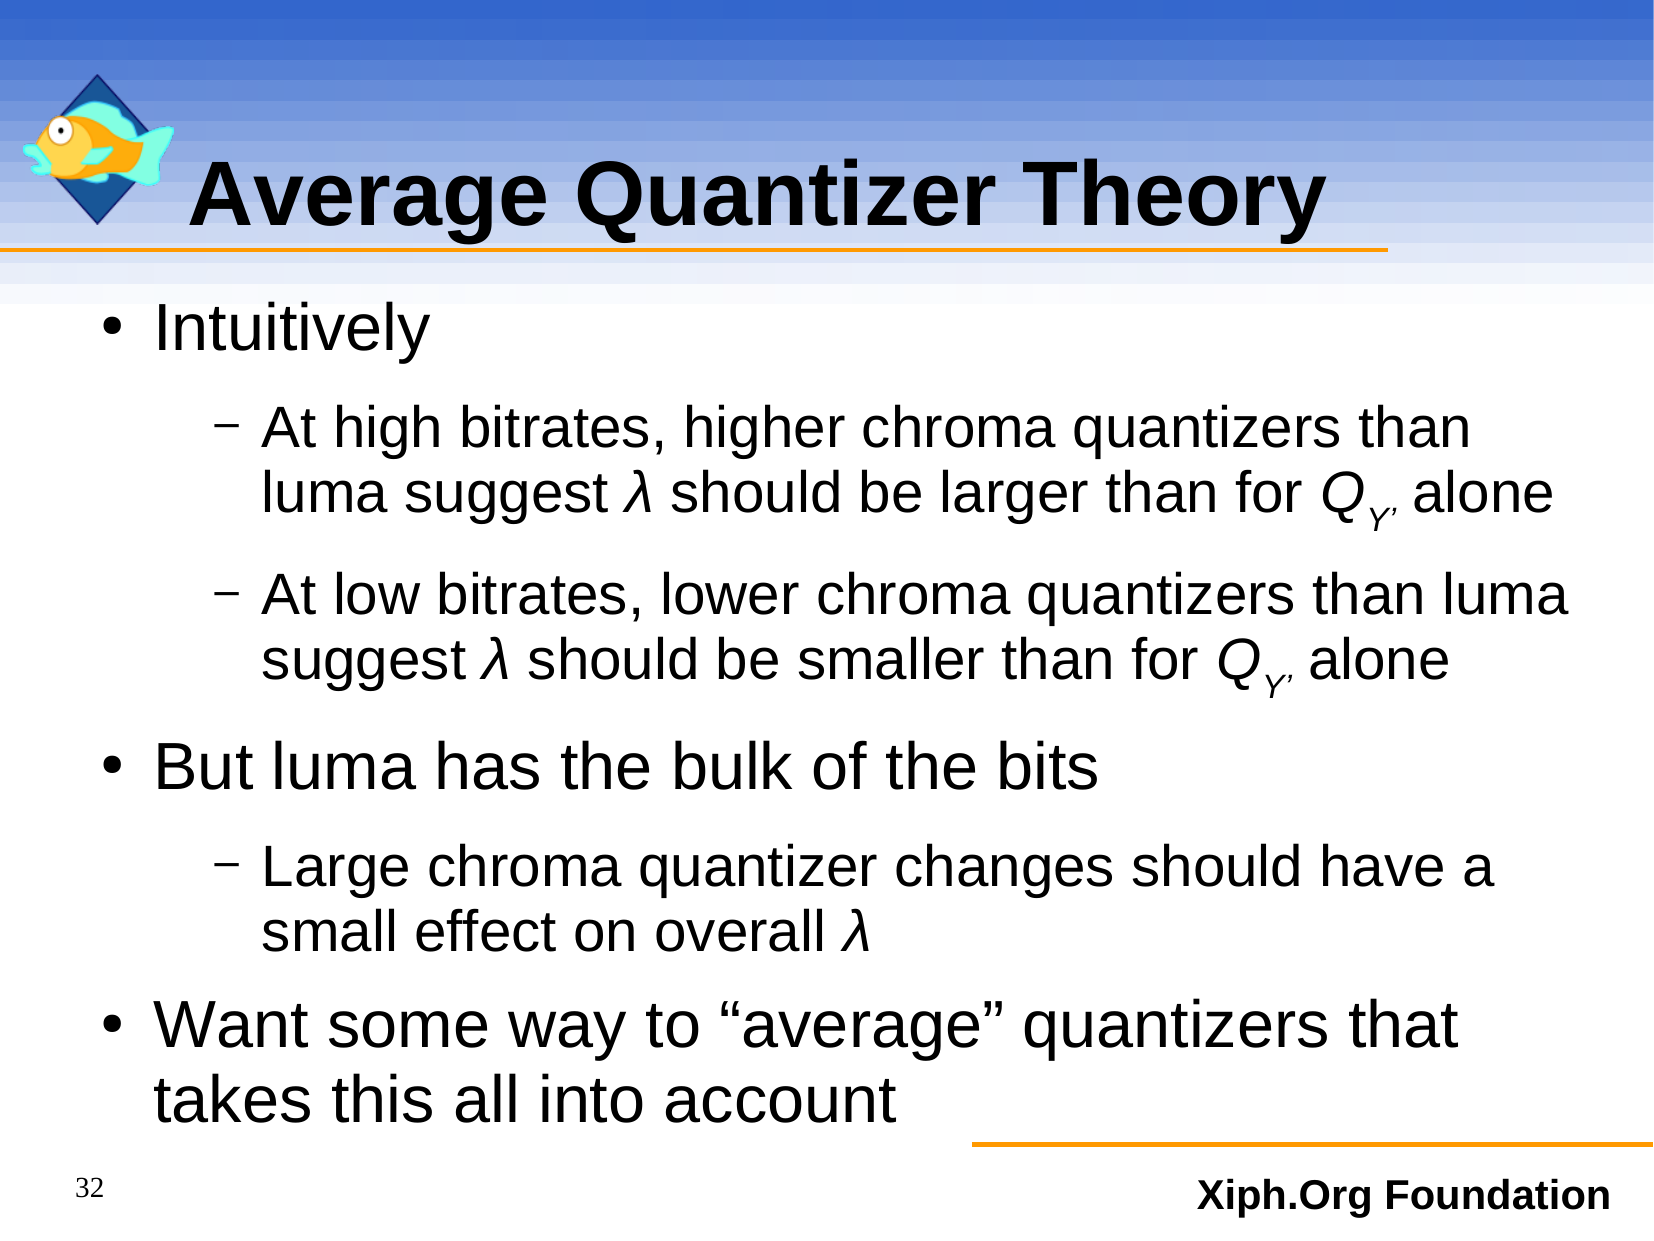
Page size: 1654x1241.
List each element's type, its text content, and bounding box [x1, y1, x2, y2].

title Average Quantizer Theory [187, 37, 1571, 245]
picture [0, 0, 1654, 1241]
list Intuitively At high bitrates, higher chroma quantizers than luma suggest λ should be larger than for QY’ alone At low bitrates, lower chroma quantizers than luma suggest λ should be smaller than for QY’ alone But luma has the bulk of the bits Large chroma quantizer changes should have a small effect on overall λ Want some way to “average” quantizers that takes this all into account [82, 290, 1571, 1163]
